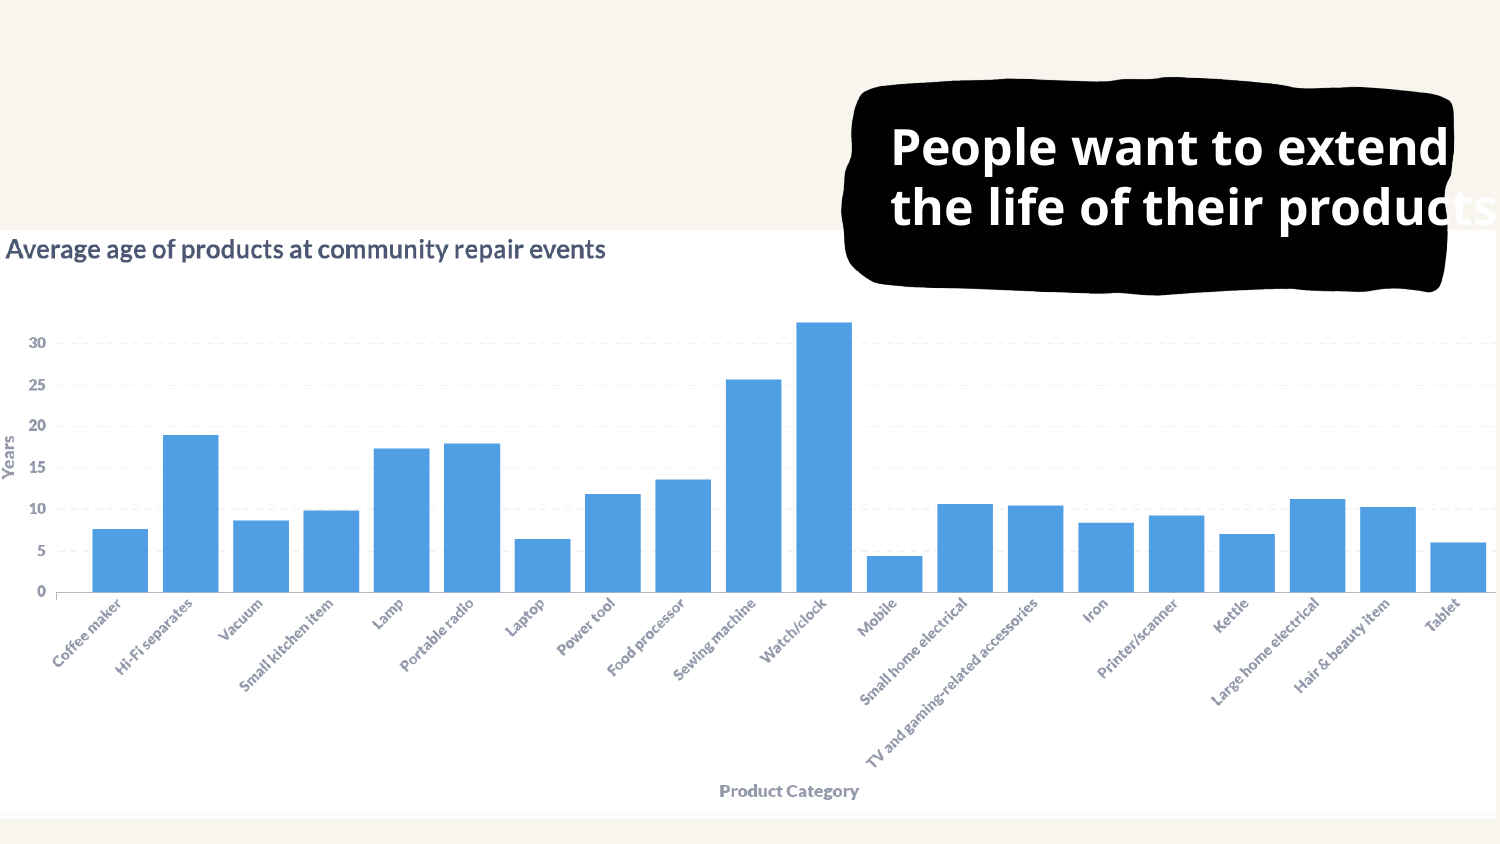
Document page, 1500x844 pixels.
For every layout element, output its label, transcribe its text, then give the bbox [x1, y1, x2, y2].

picture [0, 50, 1496, 819]
text_box People want to extend the life of their products [875, 99, 1500, 250]
